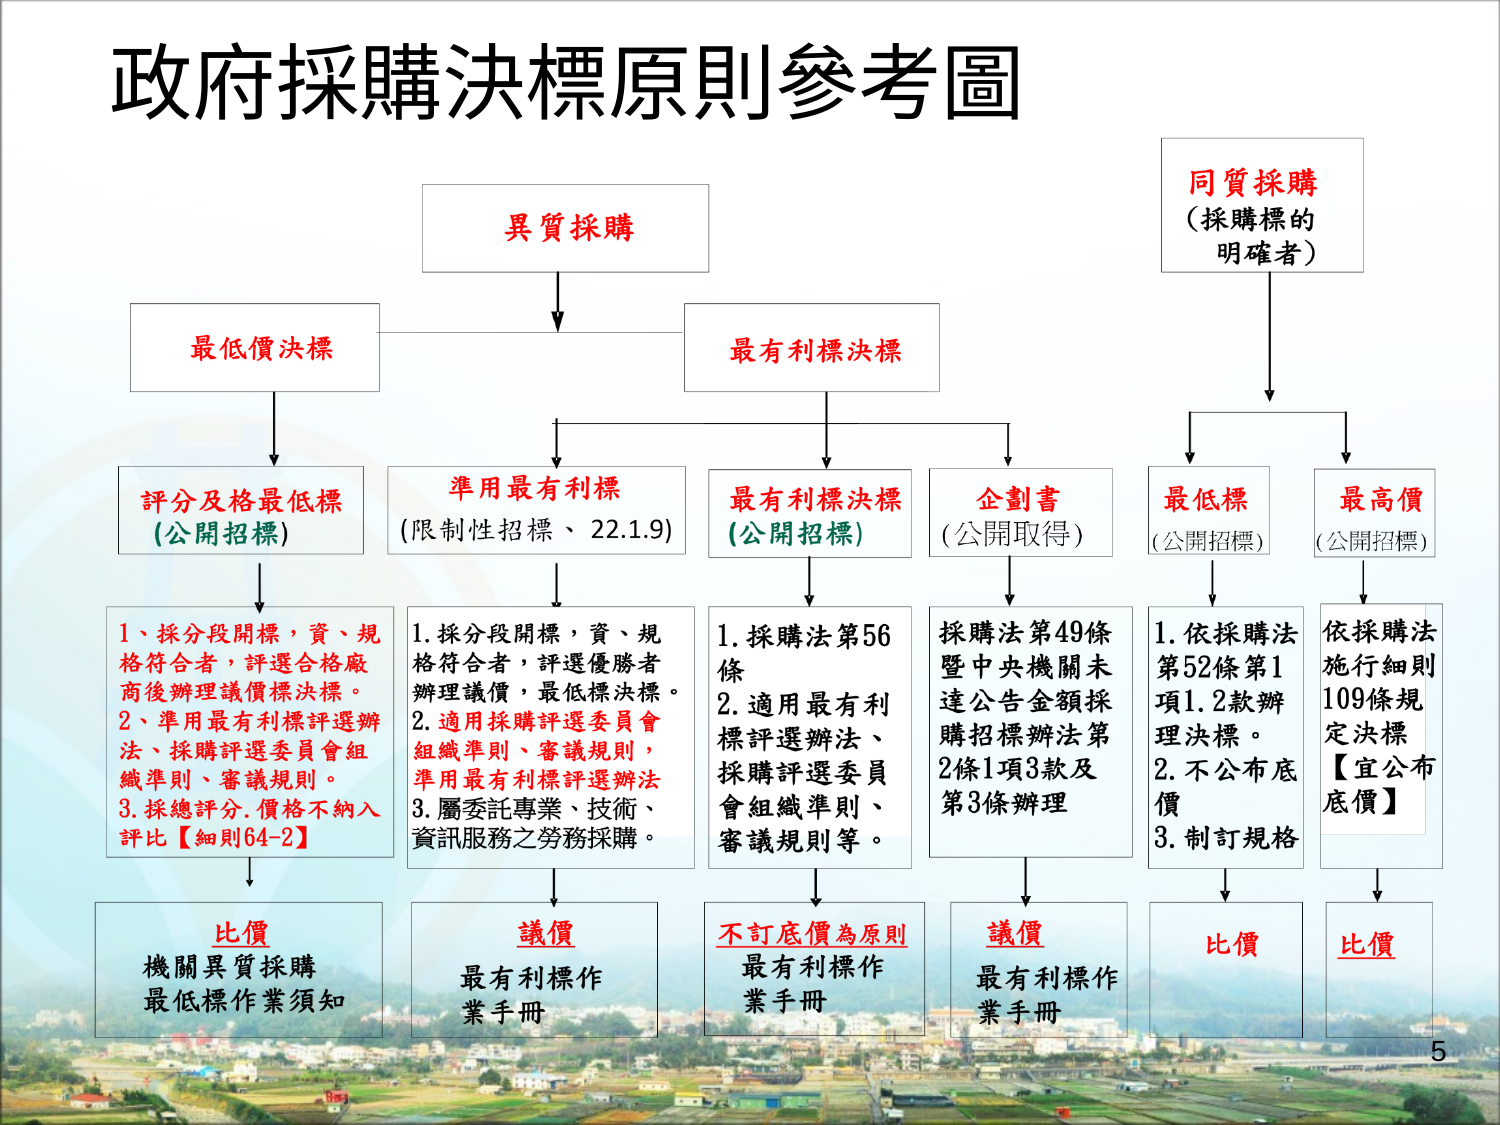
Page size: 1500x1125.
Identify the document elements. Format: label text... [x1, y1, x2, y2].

text_box <編號> [1111, 1024, 1462, 1103]
table_header 政府採購決標原則參考圖 [95, 23, 1127, 136]
picture [0, 0, 1500, 1125]
